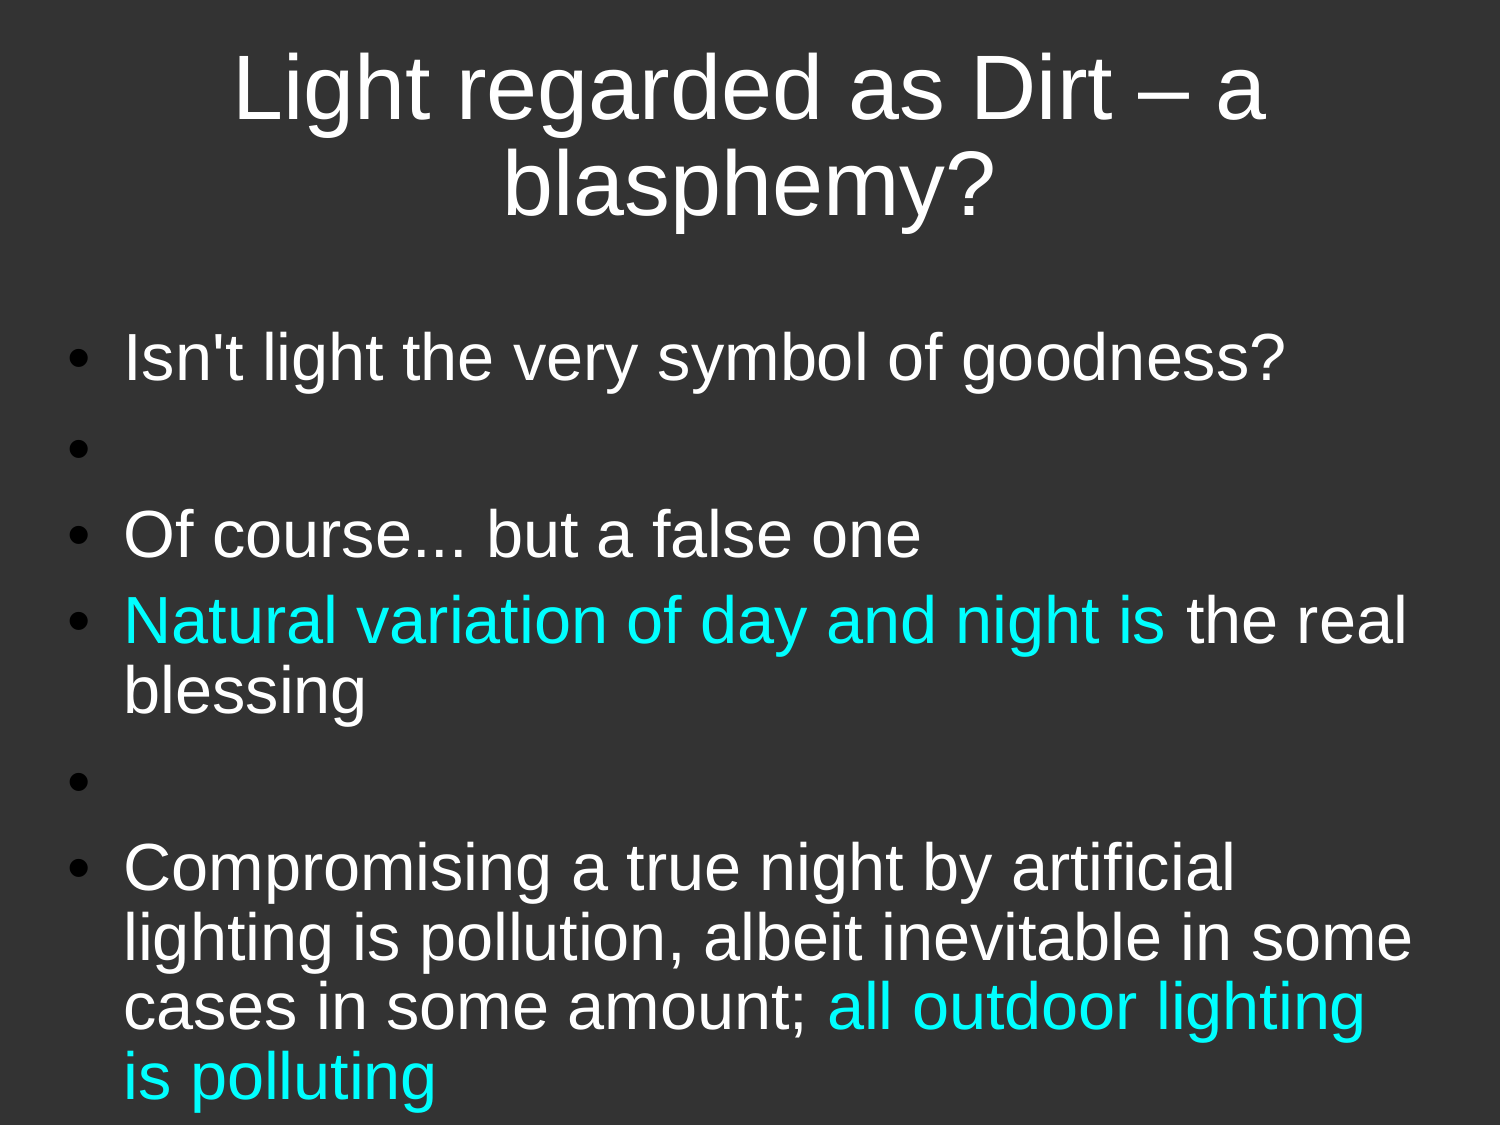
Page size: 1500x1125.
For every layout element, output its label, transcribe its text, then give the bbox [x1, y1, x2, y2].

title Light regarded as Dirt – a blasphemy? [75, 21, 1425, 257]
list Isn't light the very symbol of goodness? Of course... but a false one Natural variation of day and night is the real blessing Compromising a true night by artificial lighting is pollution, albeit inevitable in some cases in some amount; all outdoor lighting is polluting [67, 324, 1418, 1119]
